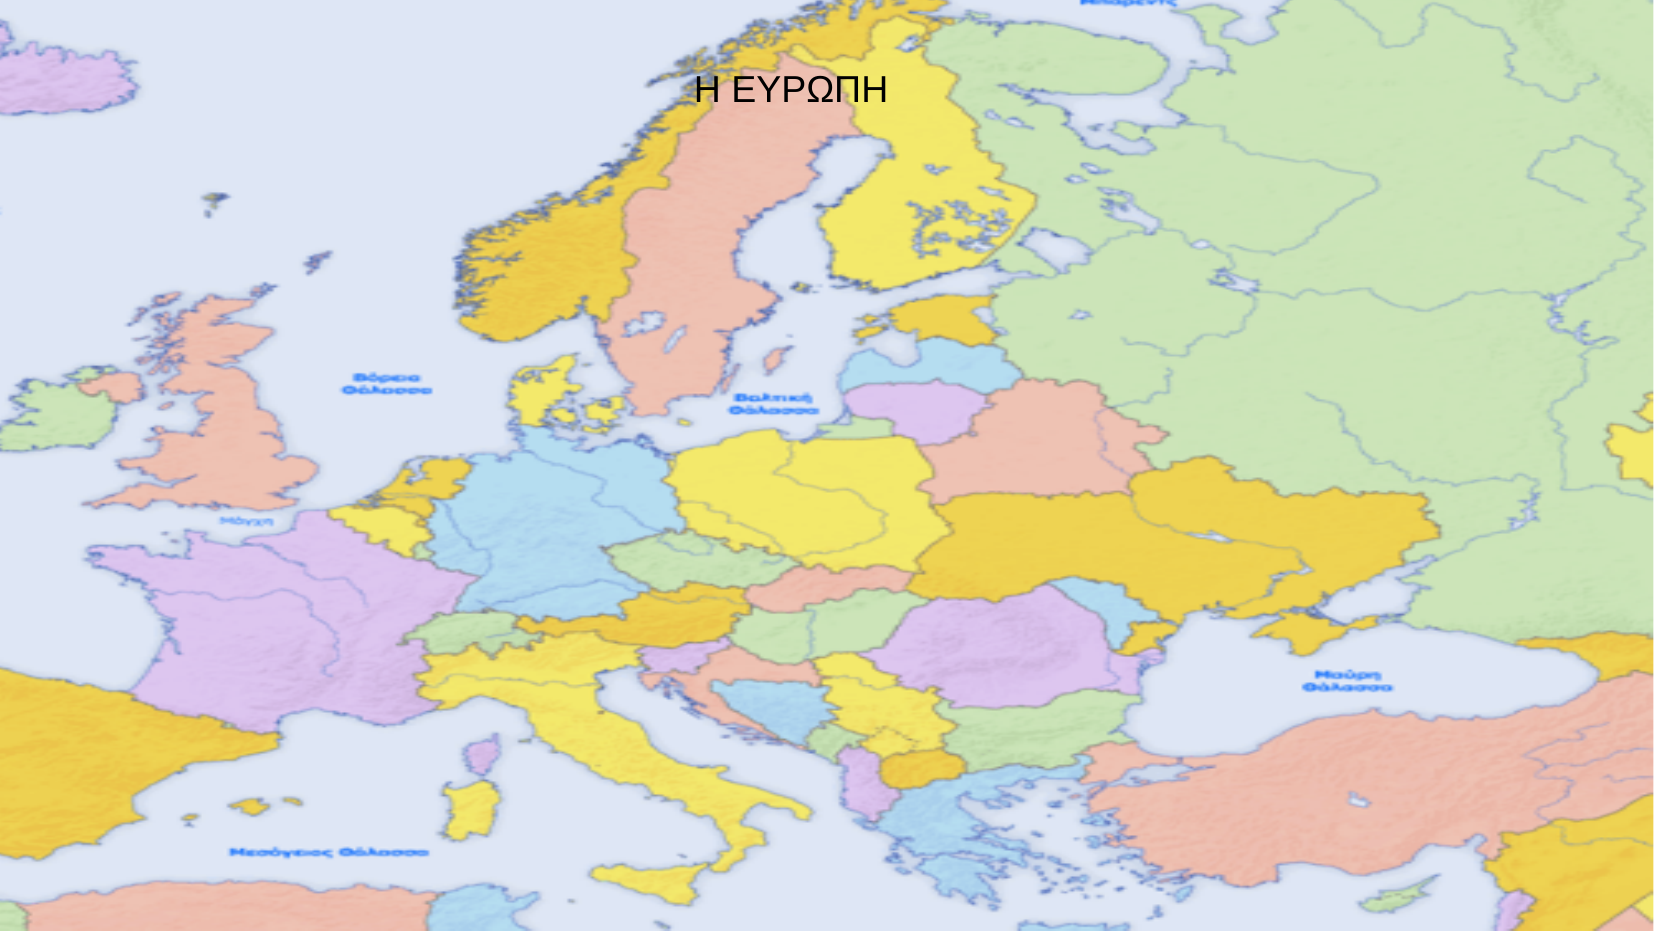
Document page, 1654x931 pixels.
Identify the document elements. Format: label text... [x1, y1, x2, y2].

text_box Η ΕΥΡΩΠΗ [679, 61, 904, 119]
picture [0, 0, 1654, 931]
